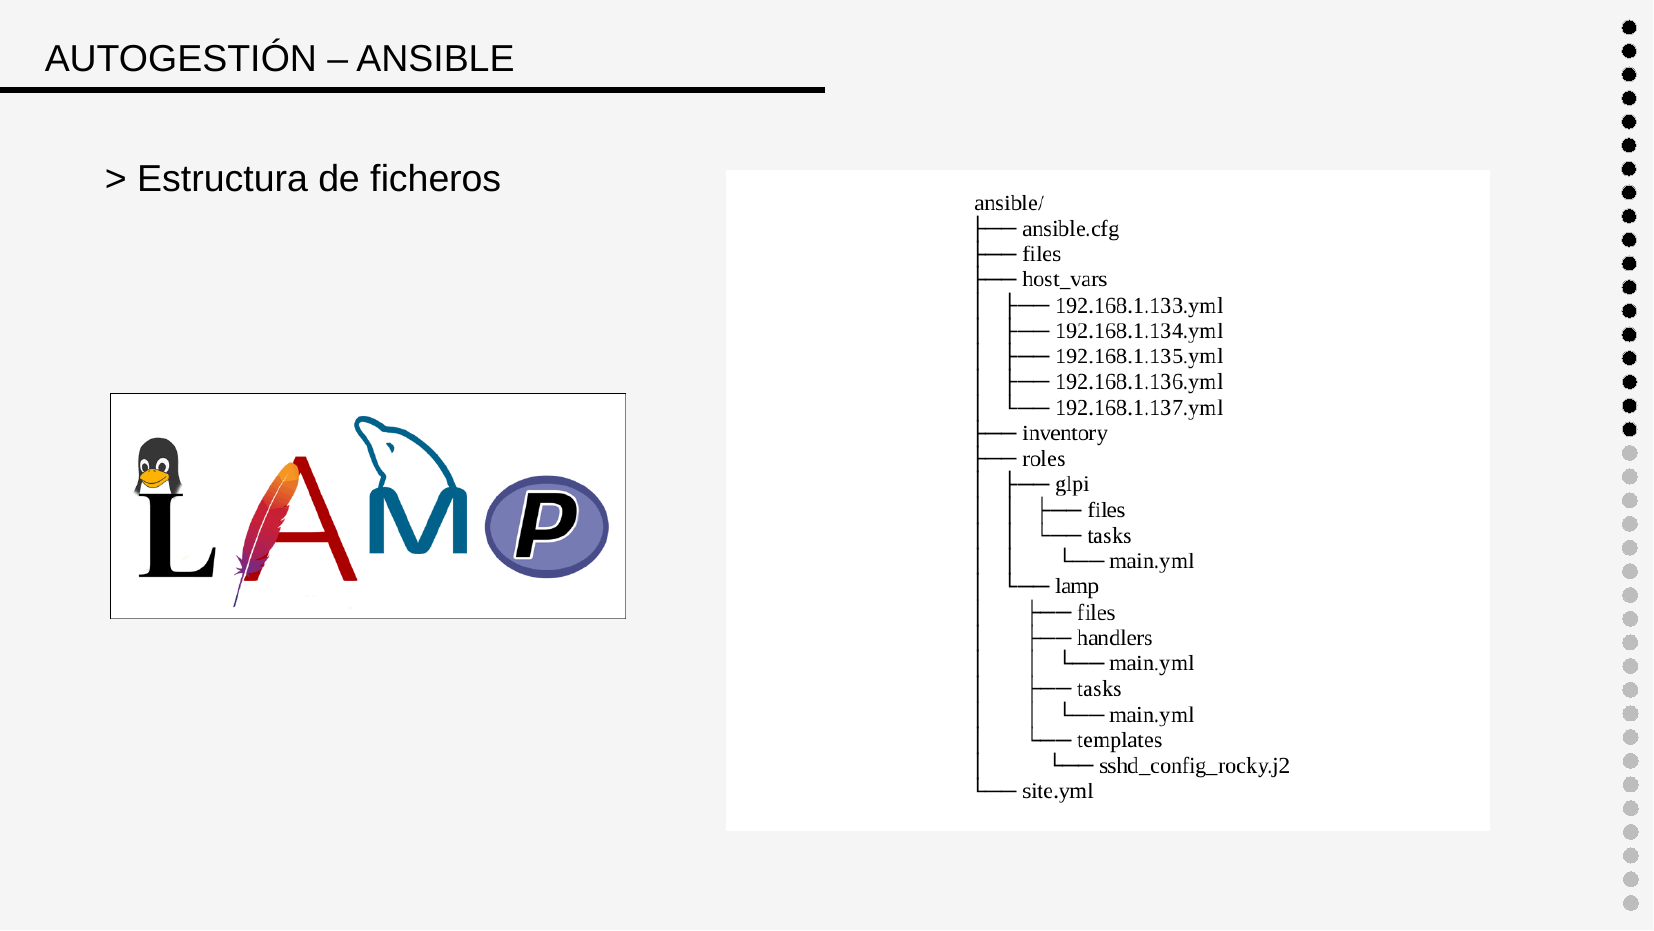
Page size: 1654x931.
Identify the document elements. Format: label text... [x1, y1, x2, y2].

text_box [1622, 563, 1638, 579]
text_box [1622, 705, 1639, 721]
text_box [1622, 634, 1638, 650]
picture [726, 170, 1490, 831]
text_box [1622, 516, 1638, 532]
text_box [1623, 824, 1639, 840]
text_box [1621, 184, 1637, 200]
text_box [1622, 374, 1638, 390]
text_box [1623, 847, 1639, 864]
text_box [1622, 445, 1638, 461]
text_box [1623, 776, 1639, 792]
text_box [1623, 753, 1639, 769]
text_box [1621, 43, 1637, 59]
text_box [1621, 114, 1637, 130]
text_box [1622, 540, 1638, 556]
text_box [1621, 326, 1637, 343]
text_box [1621, 232, 1637, 248]
text_box [1622, 421, 1638, 437]
text_box [1623, 871, 1639, 887]
picture [110, 393, 626, 619]
text_box [1622, 587, 1638, 603]
text_box [1621, 19, 1637, 35]
text_box [1621, 66, 1637, 82]
text_box > Estructura de ficheros [90, 150, 1111, 417]
text_box [1622, 682, 1638, 698]
text_box [1622, 468, 1638, 485]
text_box [1621, 90, 1637, 106]
text_box [1621, 279, 1637, 295]
text_box [1622, 492, 1638, 508]
text_box [1621, 255, 1637, 271]
text_box [1621, 161, 1637, 177]
text_box [1621, 208, 1637, 224]
text_box [1623, 895, 1639, 911]
text_box [1623, 800, 1639, 816]
text_box [1623, 729, 1639, 745]
text_box [1622, 658, 1638, 674]
text_box [1622, 611, 1638, 627]
text_box [1621, 137, 1637, 153]
text_box [1622, 398, 1638, 414]
text_box [1621, 350, 1637, 366]
text_box [1621, 303, 1637, 319]
text_box AUTOGESTIÓN – ANSIBLE [30, 30, 826, 129]
